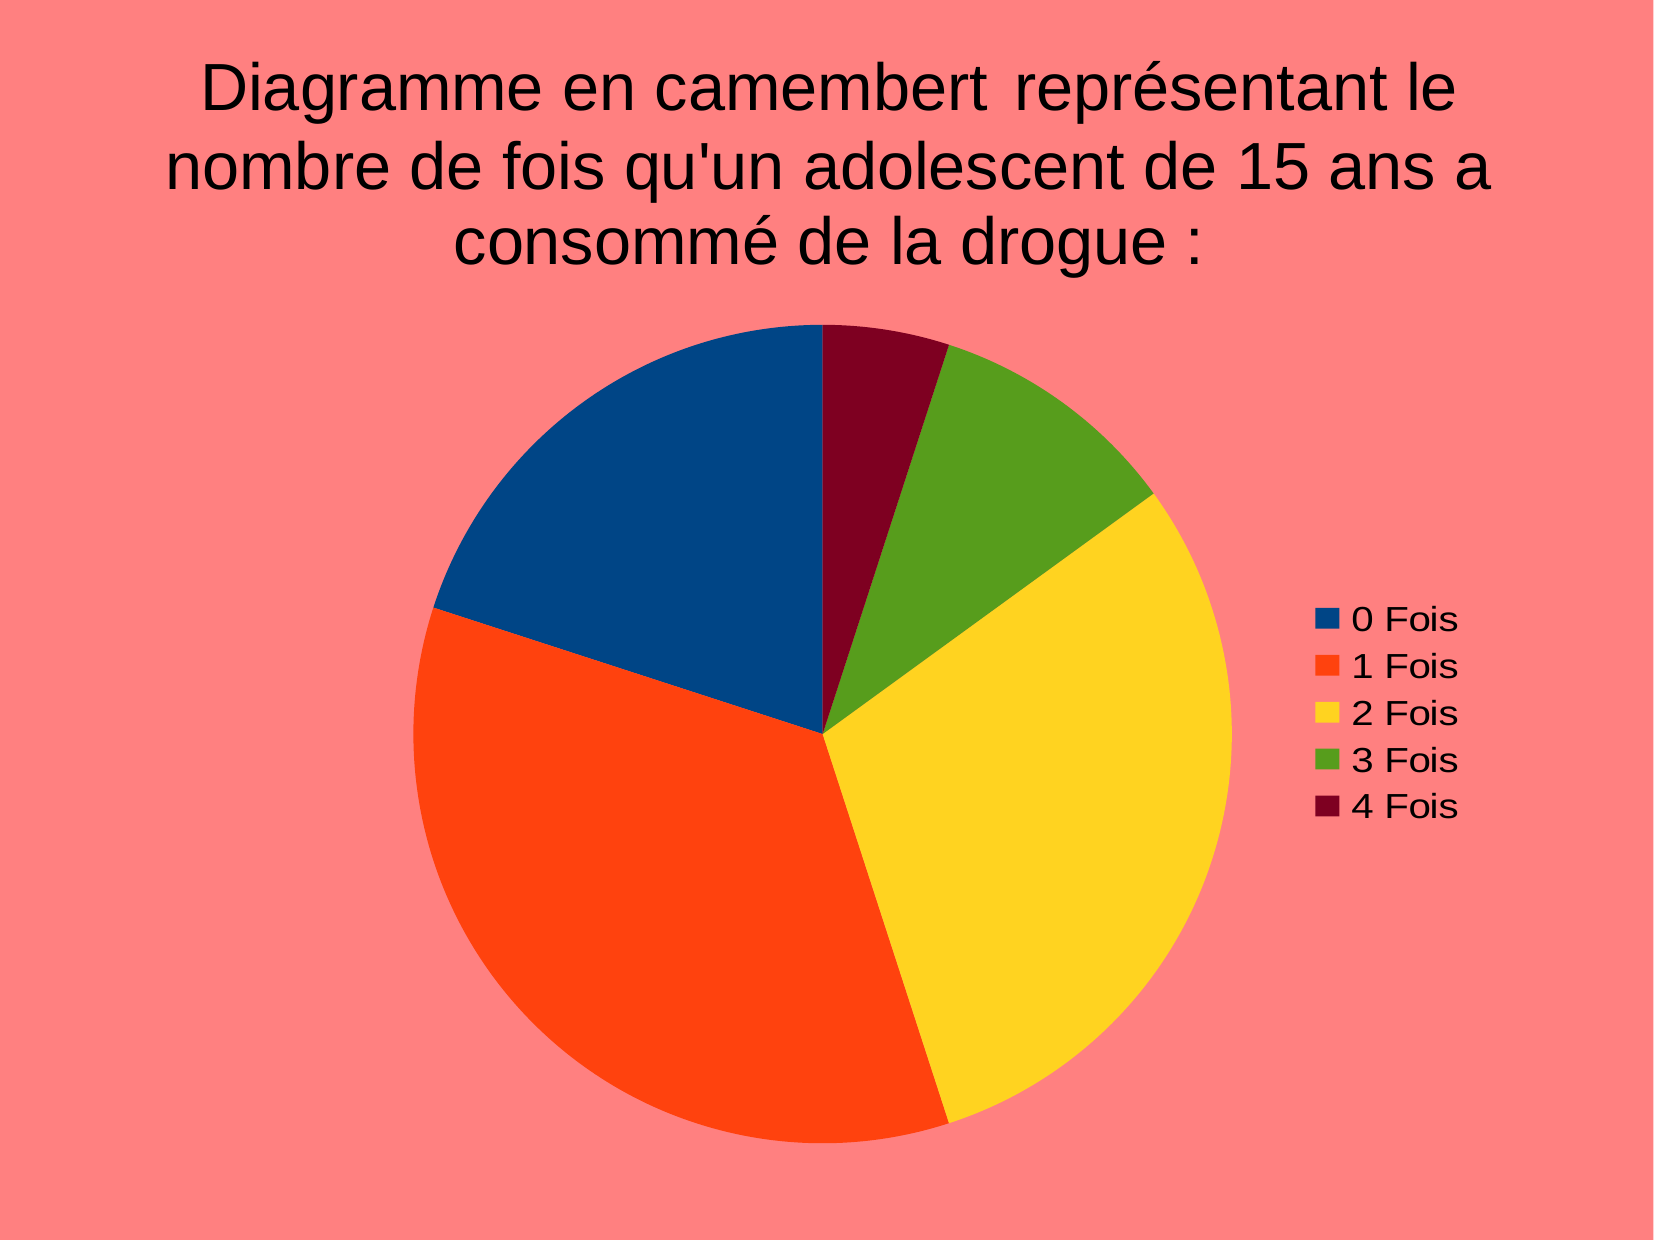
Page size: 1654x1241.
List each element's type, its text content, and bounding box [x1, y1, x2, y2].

picture [413, 324, 1232, 1144]
picture [1299, 590, 1477, 827]
title Diagramme en camembert représentant le nombre de fois qu'un adolescent de 15 ans a consommé de la drogue : [85, 26, 1574, 280]
